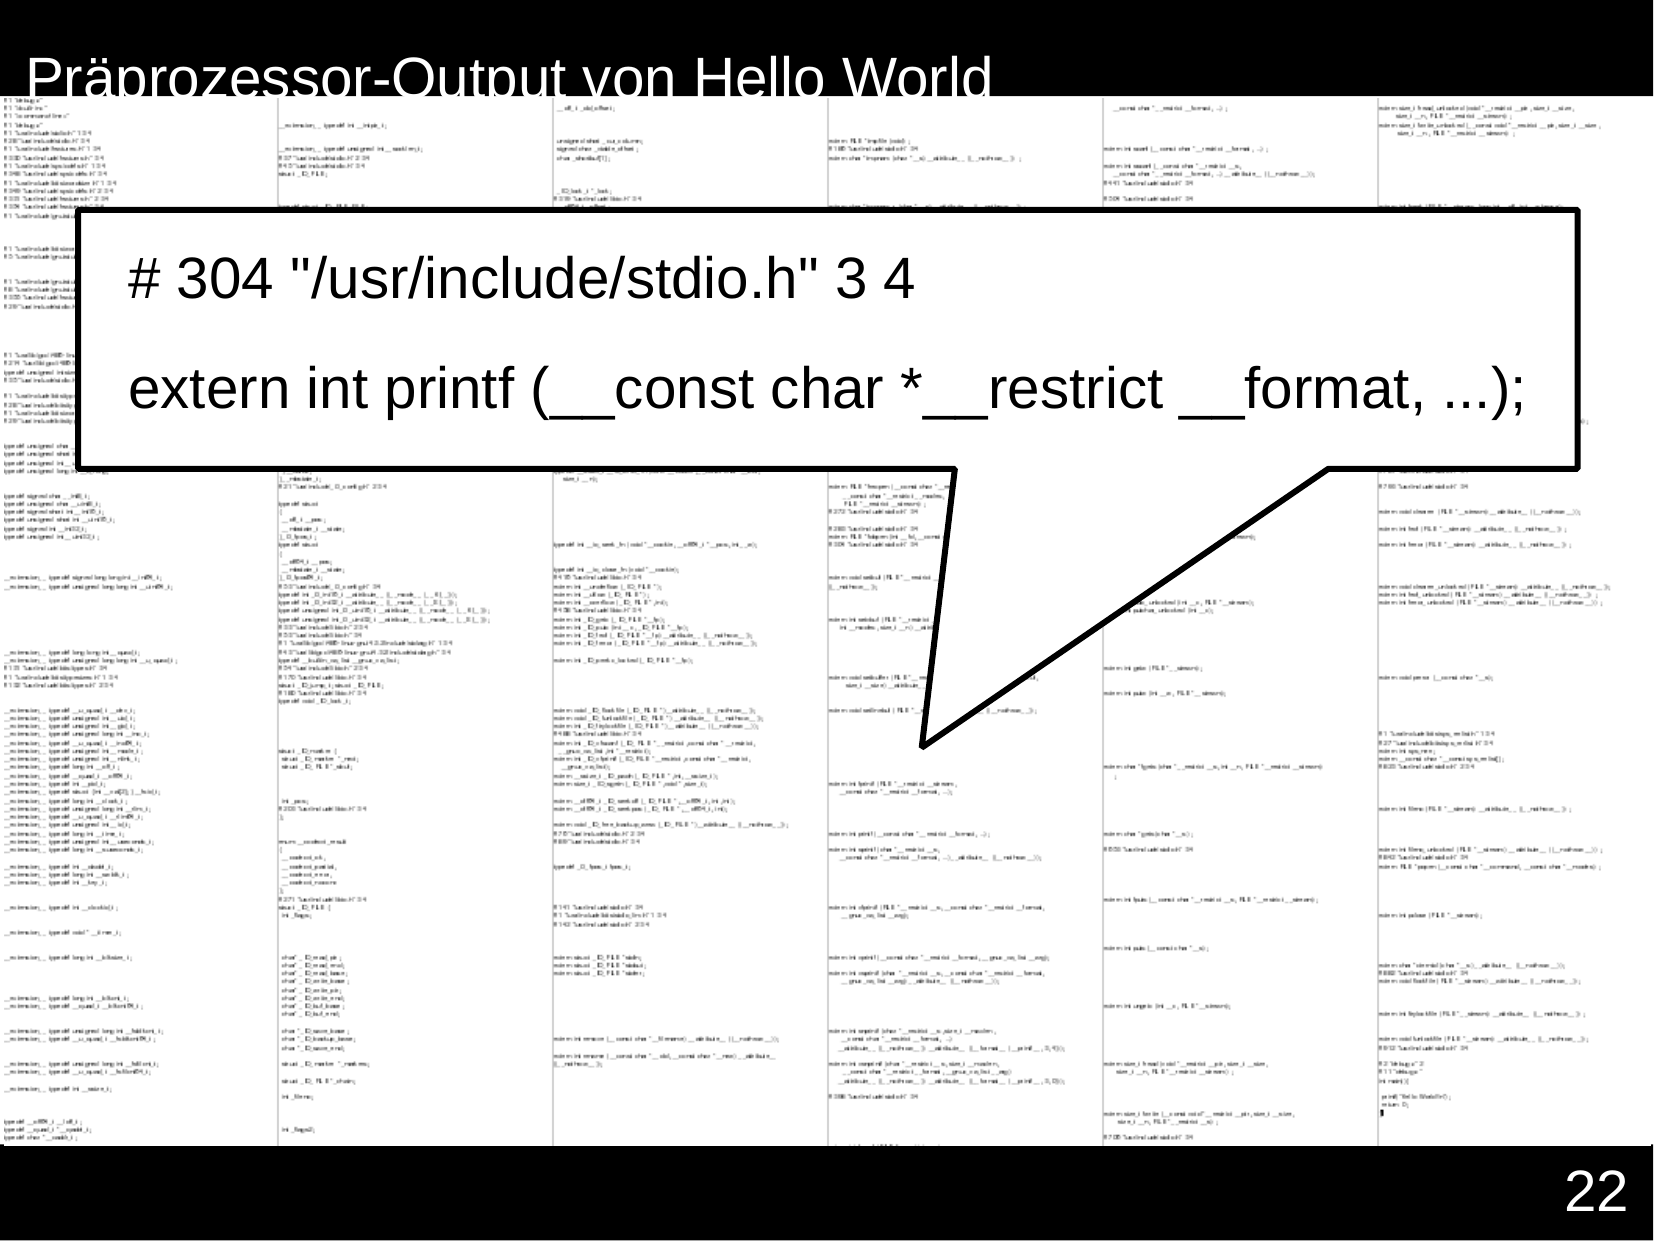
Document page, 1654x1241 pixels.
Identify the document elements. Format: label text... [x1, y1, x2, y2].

picture [4, 98, 1651, 1146]
text_box # 304 "/usr/include/stdio.h" 3 4 extern int printf (__const char *__restrict __format, ...); [78, 209, 1578, 748]
text_box Präprozessor-Output von Hello World [10, 6, 1021, 94]
